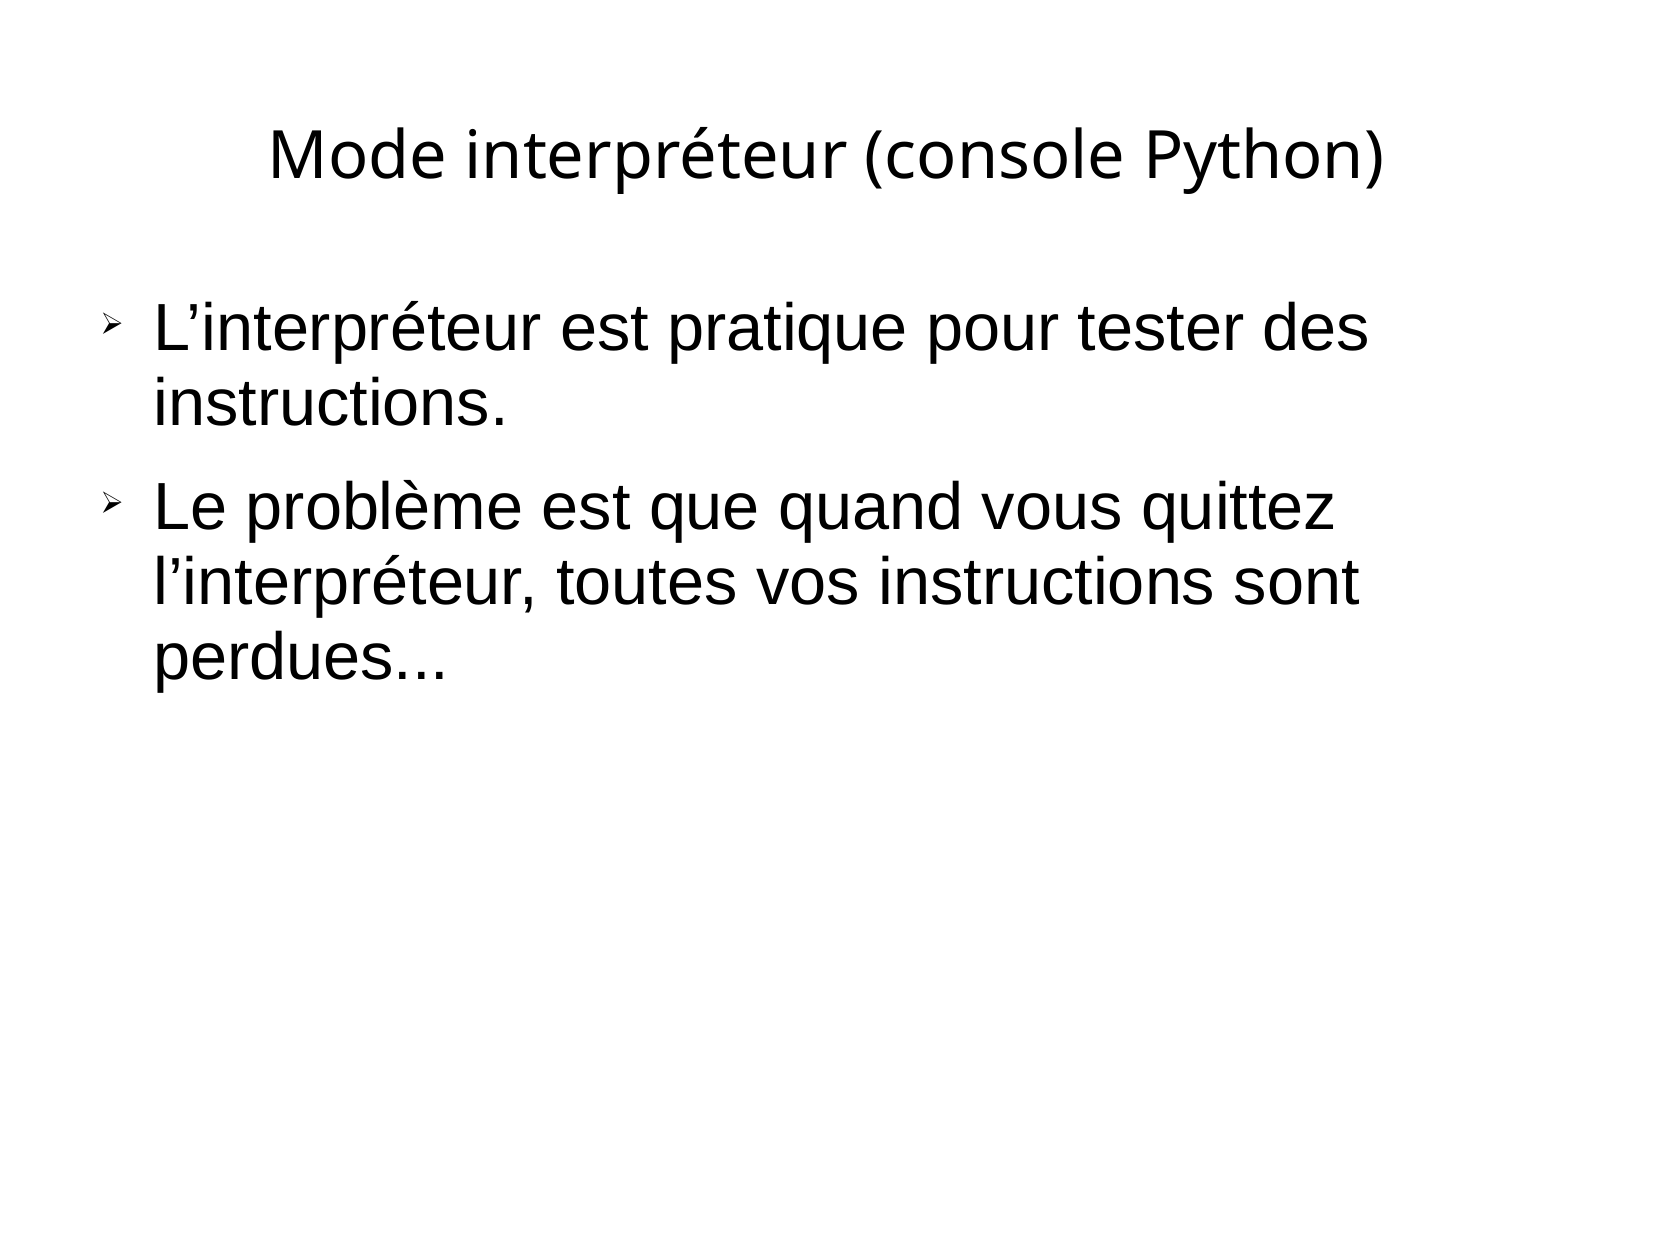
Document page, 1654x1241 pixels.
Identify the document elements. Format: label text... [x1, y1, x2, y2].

list L’interpréteur est pratique pour tester des instructions. Le problème est que quand vous quittez l’interpréteur, toutes vos instructions sont perdues... [82, 290, 1571, 1010]
title Mode interpréteur (console Python) [82, 49, 1571, 257]
